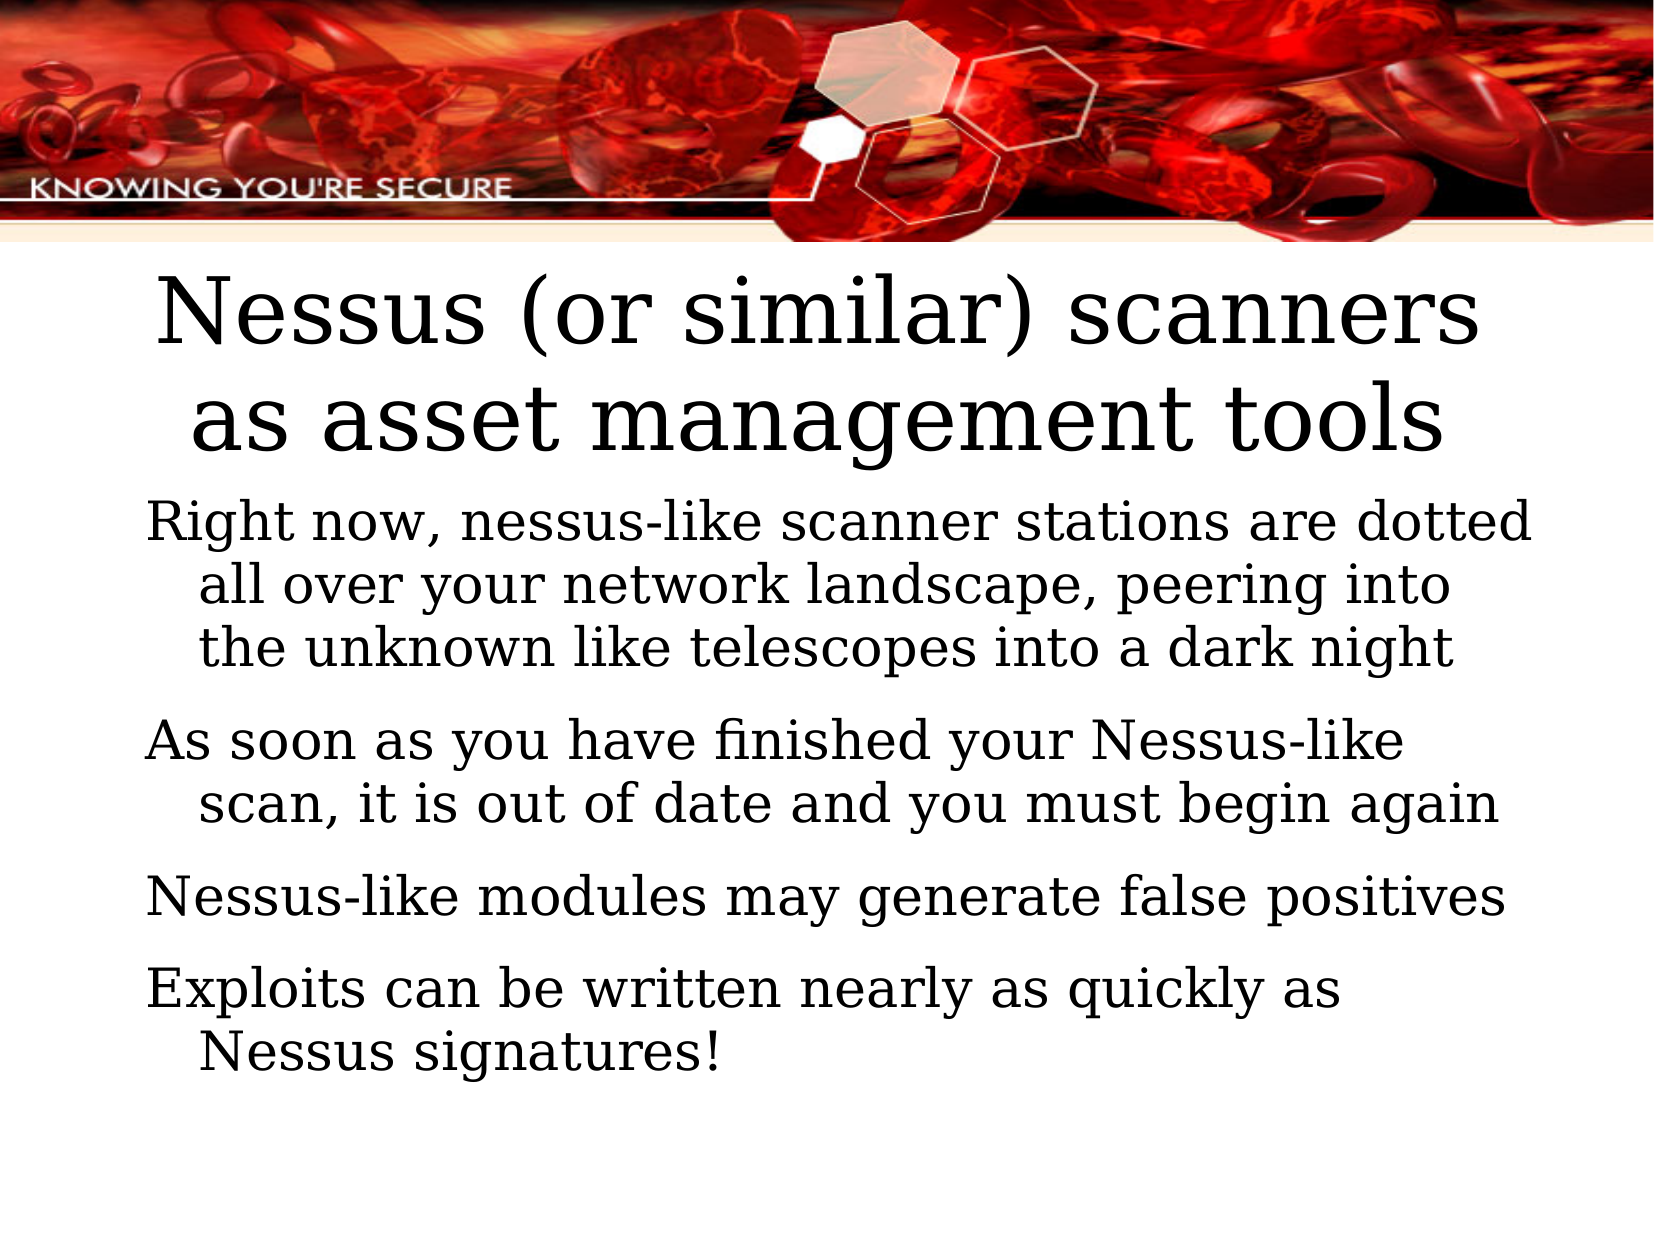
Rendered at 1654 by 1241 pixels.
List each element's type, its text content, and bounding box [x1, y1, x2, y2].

list Right now, nessus-like scanner stations are dotted all over your network landscape, peering into the unknown like telescopes into a dark night As soon as you have finished your Nessus-like scan, it is out of date and you must begin again Nessus-like modules may generate false positives Exploits can be written nearly as quickly as Nessus signatures! [127, 490, 1540, 1210]
picture [0, 0, 1654, 242]
title Nessus (or similar) scanners as asset management tools [113, 258, 1526, 473]
